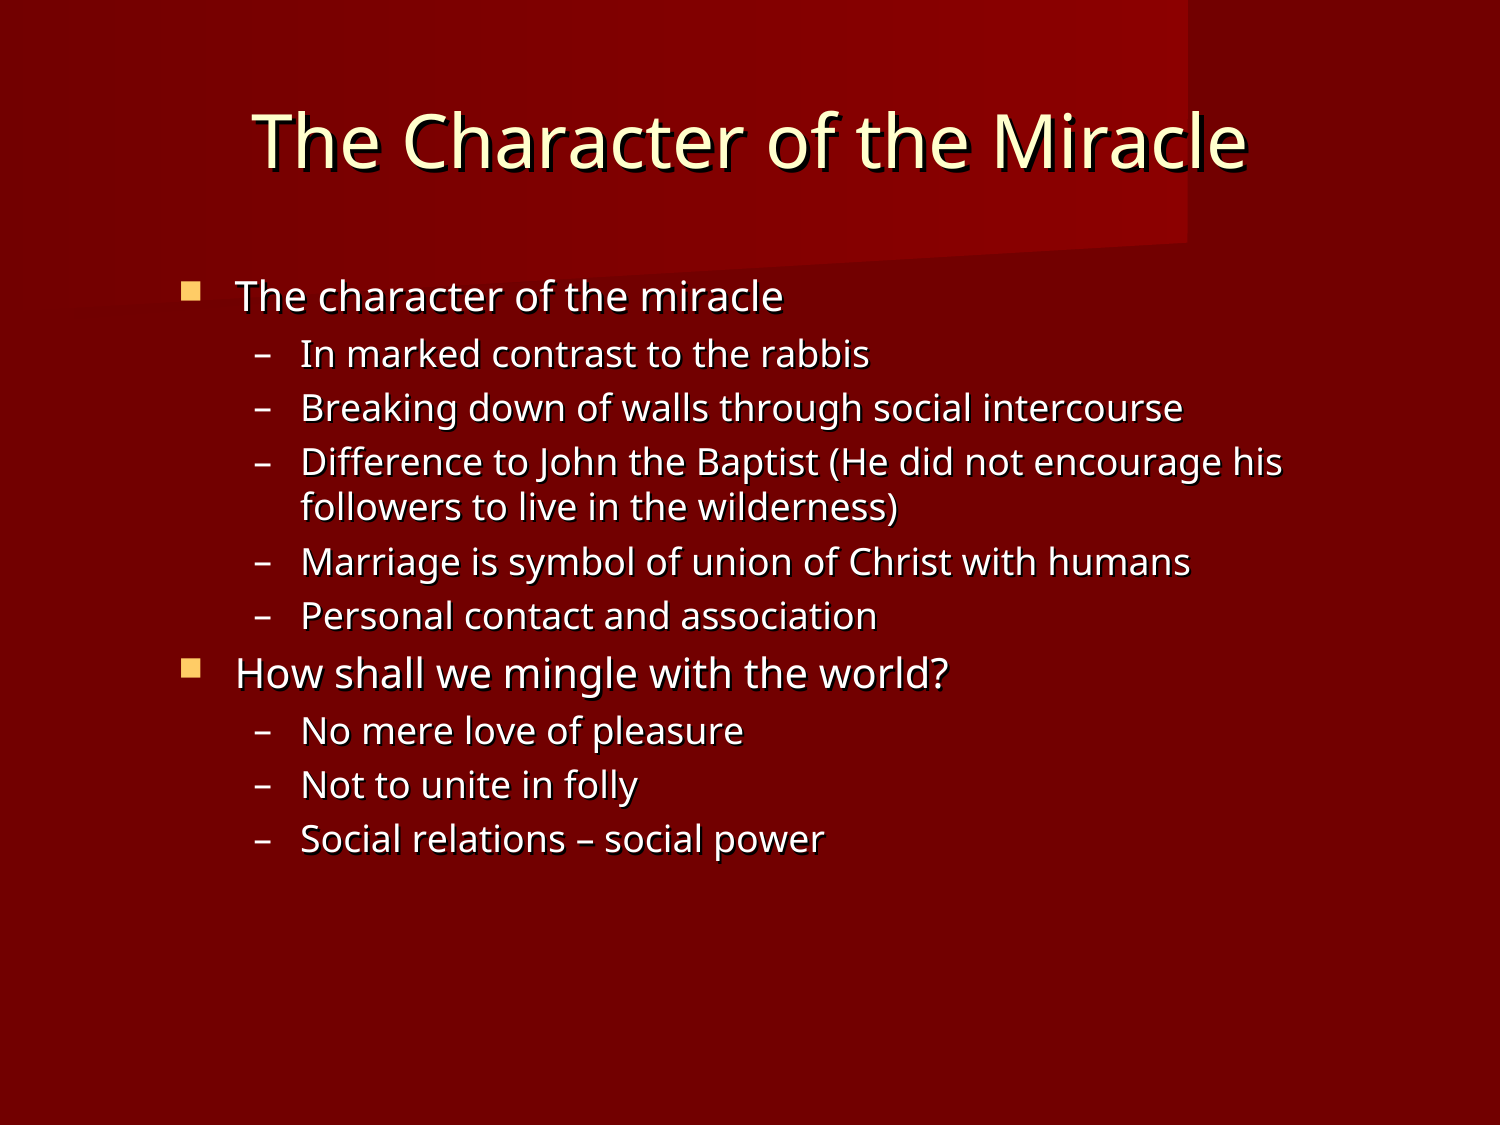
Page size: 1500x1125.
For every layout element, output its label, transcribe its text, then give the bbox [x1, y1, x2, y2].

title The Character of the Miracle [75, 45, 1426, 233]
list The character of the miracle In marked contrast to the rabbis Breaking down of walls through social intercourse Difference to John the Baptist (He did not encourage his followers to live in the wilderness) Marriage is symbol of union of Christ with humans Personal contact and association How shall we mingle with the world? No mere love of pleasure Not to unite in folly Social relations – social power [163, 262, 1350, 916]
